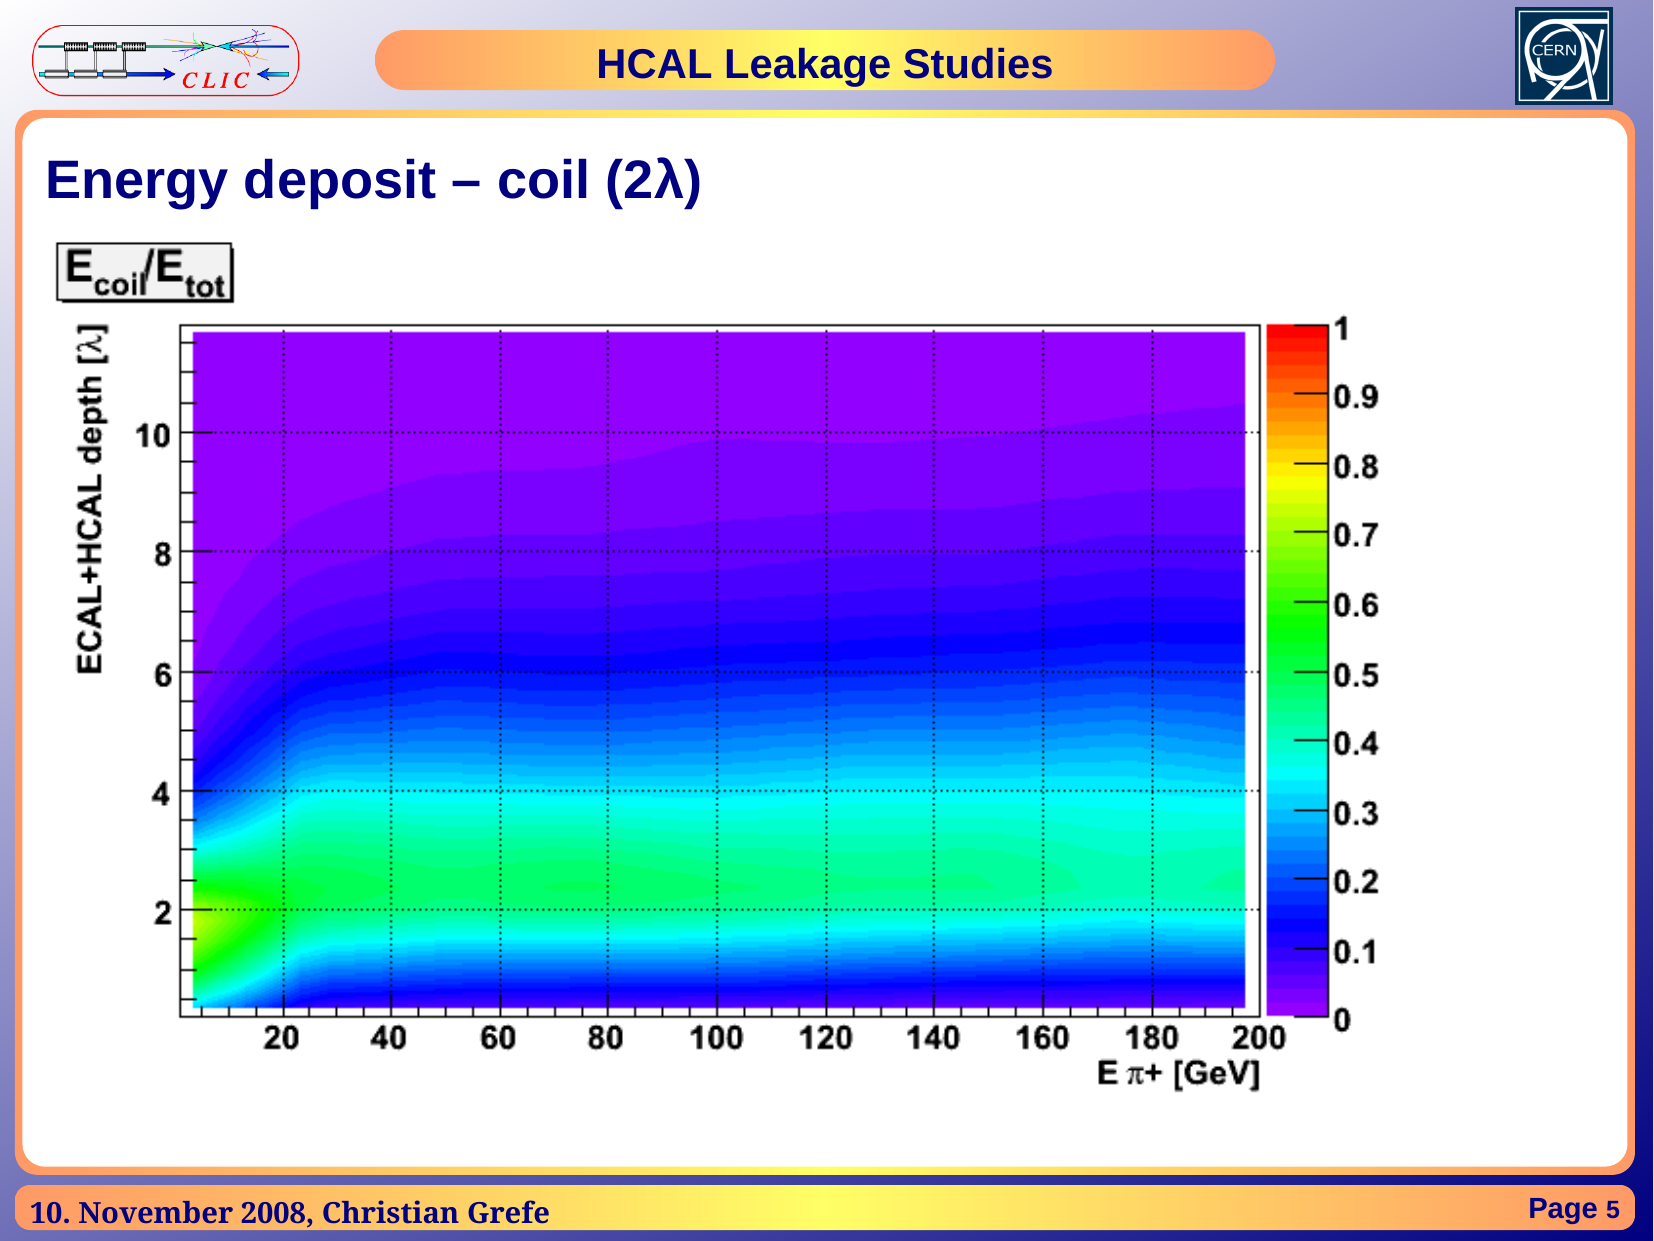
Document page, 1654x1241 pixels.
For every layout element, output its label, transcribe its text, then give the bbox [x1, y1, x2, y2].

picture [45, 239, 1396, 1104]
title Energy deposit – coil (2λ) [45, 142, 1606, 218]
picture [1515, 7, 1613, 105]
picture [30, 22, 301, 98]
